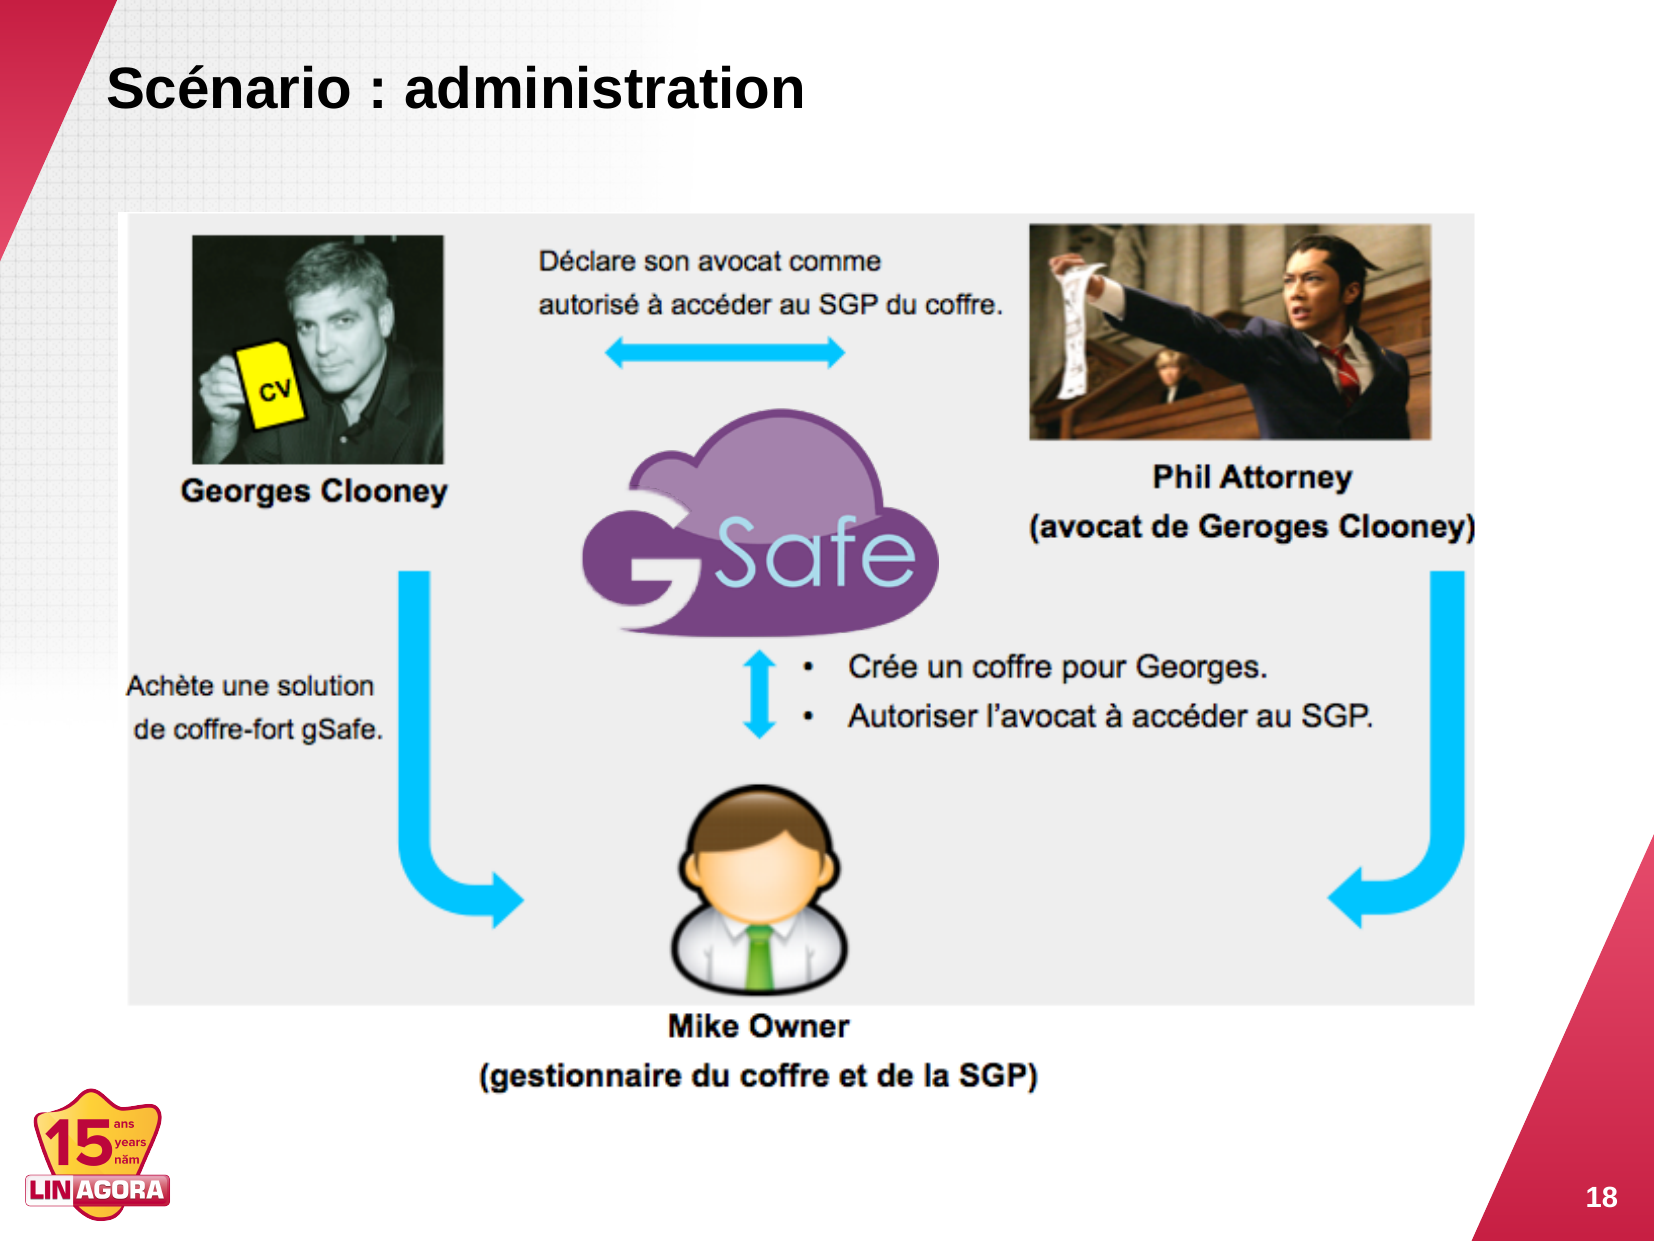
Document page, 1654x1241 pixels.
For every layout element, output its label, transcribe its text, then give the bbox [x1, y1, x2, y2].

picture [0, 28, 1477, 1229]
title Scénario : administration [106, 0, 1571, 178]
